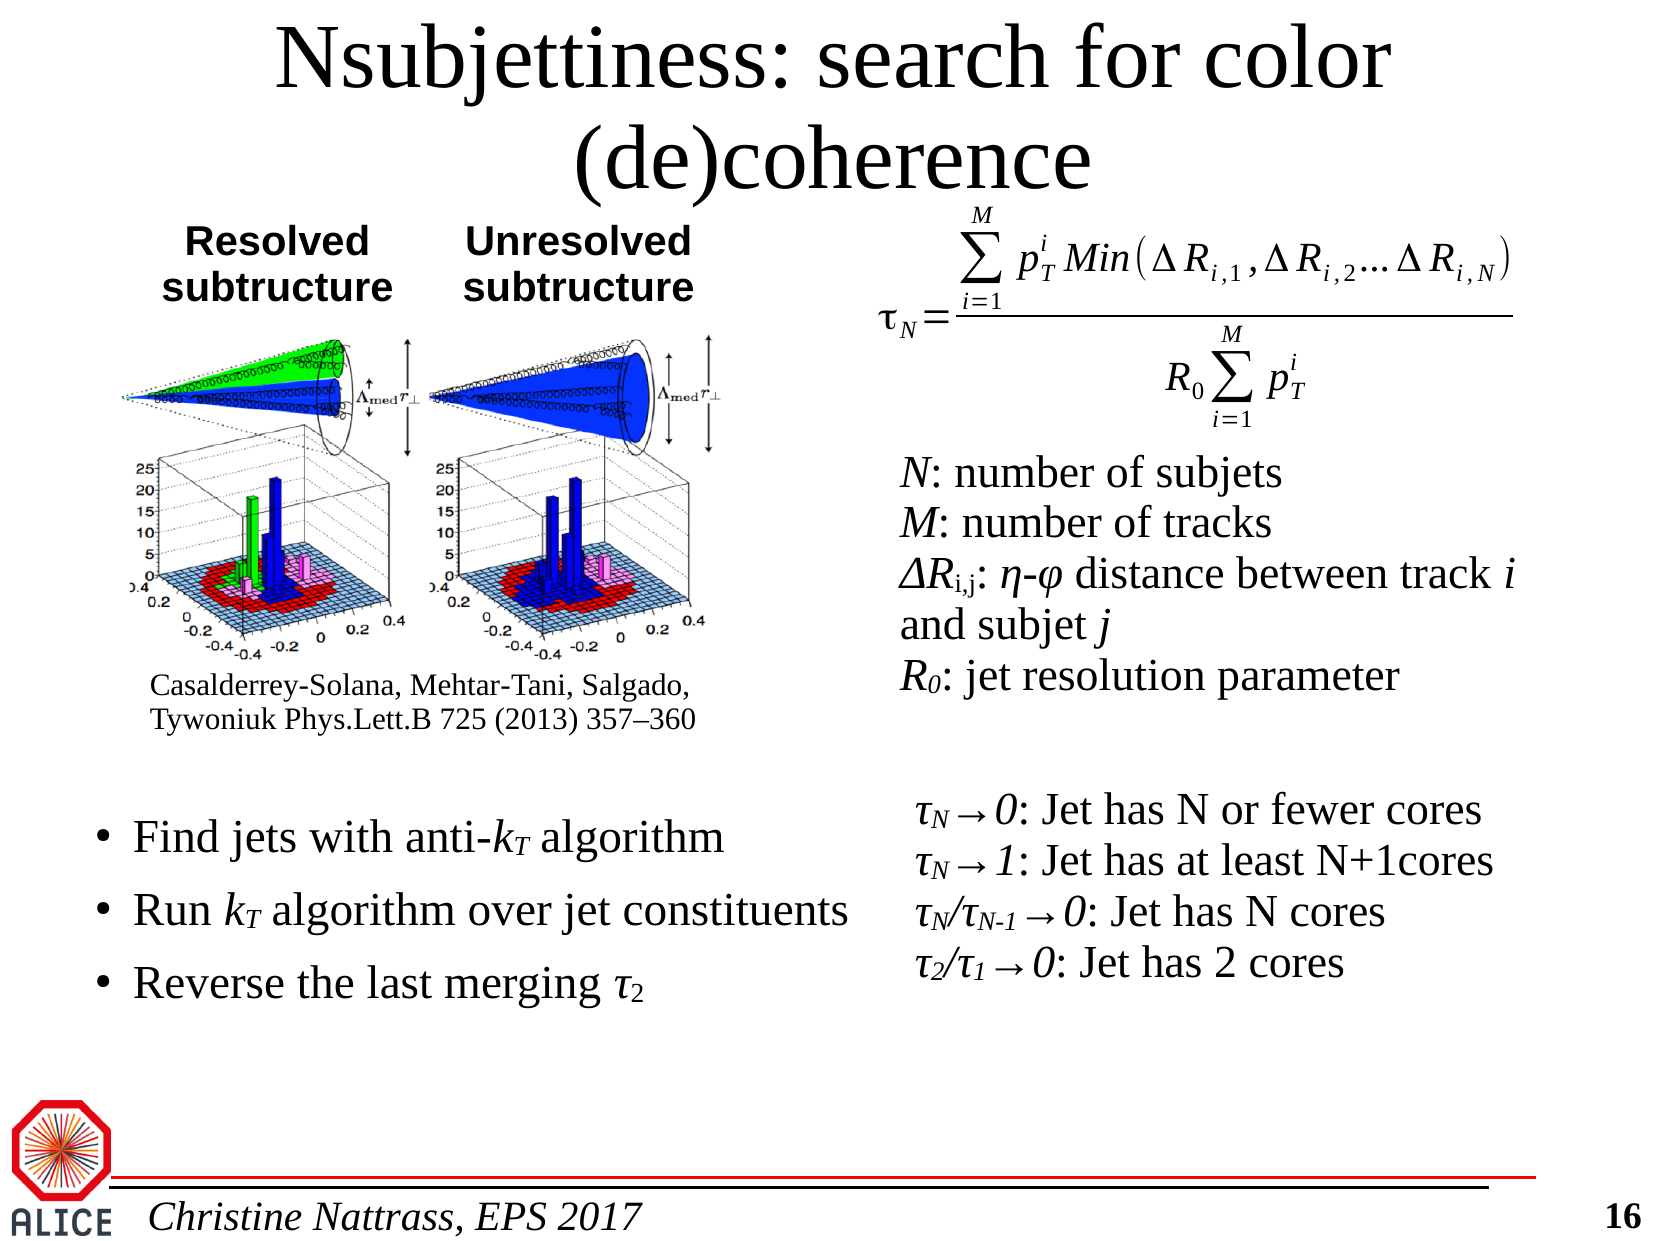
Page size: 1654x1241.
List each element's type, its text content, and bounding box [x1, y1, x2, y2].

chart [870, 201, 1522, 433]
list Find jets with anti-kT algorithm Run kT algorithm over jet constituents Reverse the last merging τ2 [82, 810, 900, 1010]
picture [11, 1100, 111, 1236]
text_box Unresolved subtructure [391, 210, 767, 327]
text_box τN→0: Jet has N or fewer cores τN→1: Jet has at least N+1cores τN/τN-1→0: Jet has N cores τ2/τ1→0: Jet has 2 cores [900, 776, 1576, 1056]
picture [120, 334, 721, 661]
text_box N: number of subjets M: number of tracks ΔRi,j: η-φ distance between track i and subjet j R0: jet resolution parameter [885, 439, 1561, 739]
text_box Casalderrey-Solana, Mehtar­‐Tani, Salgado, Tywoniuk Phys.Lett.B 725 (2013) 357–360 [135, 660, 721, 751]
text_box Resolved subtructure [90, 210, 391, 327]
title Nsubjettiness: search for color (de)coherence [15, 5, 1653, 210]
